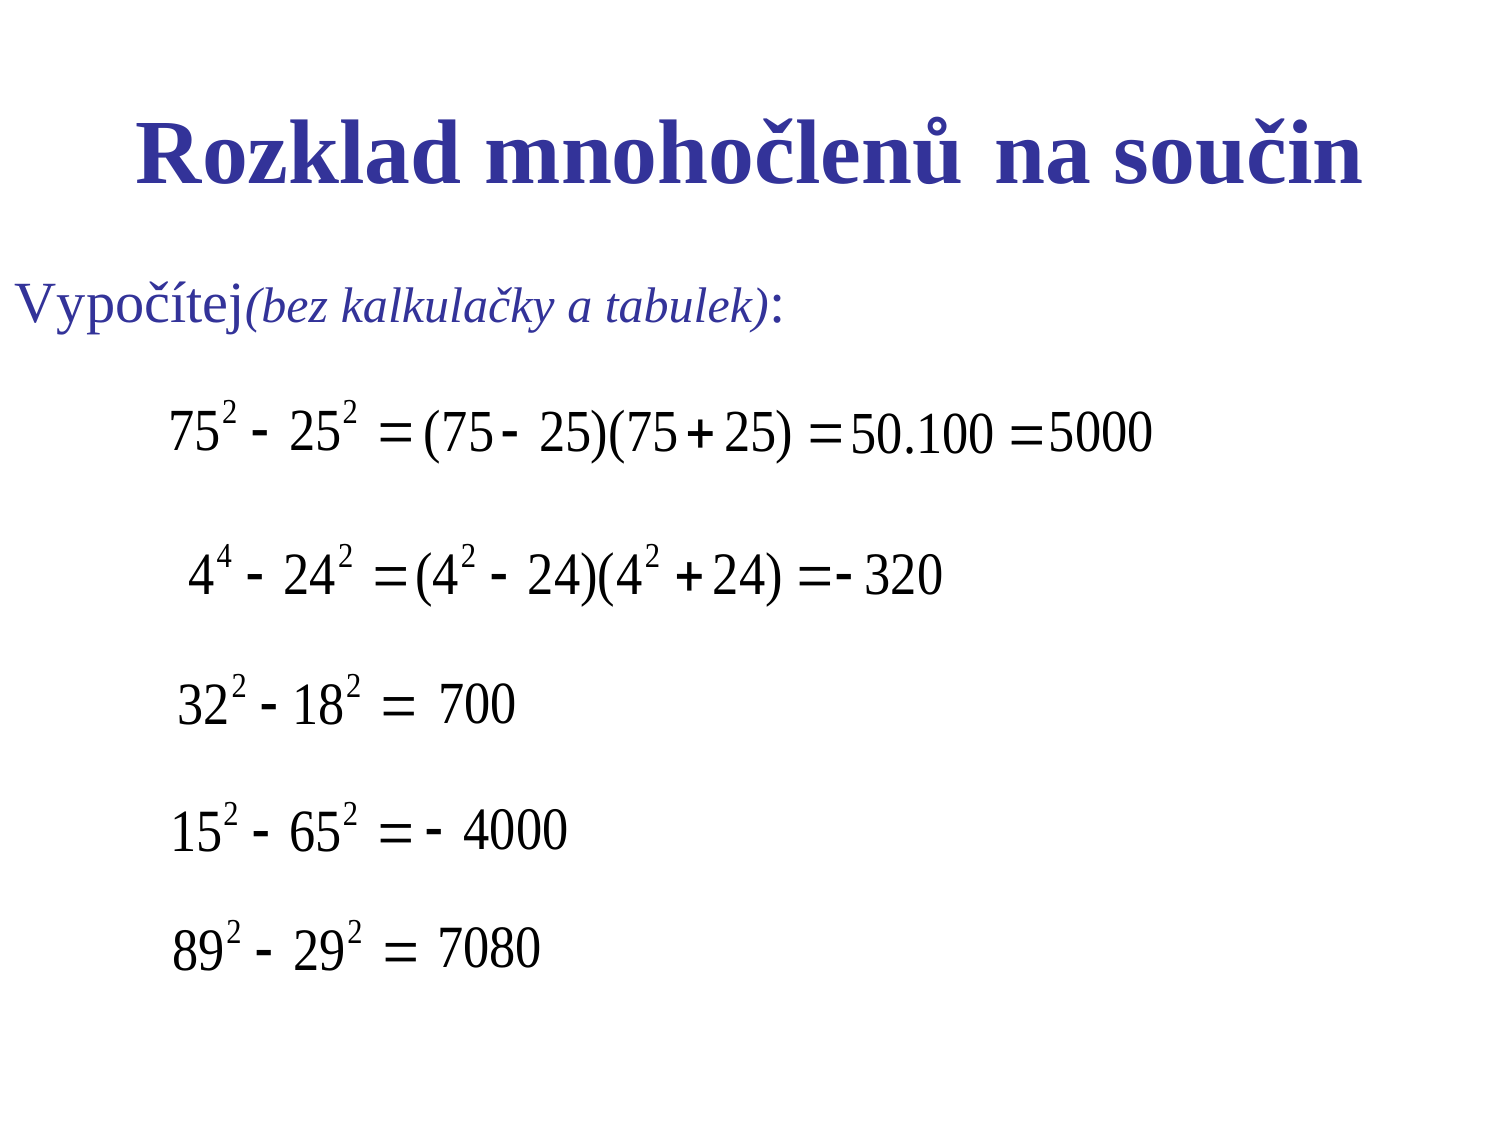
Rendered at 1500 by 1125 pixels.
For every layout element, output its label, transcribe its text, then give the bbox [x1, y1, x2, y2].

chart [430, 668, 528, 739]
chart [416, 397, 1188, 477]
chart [429, 912, 579, 983]
text_box Vypočítej(bez kalkulačky a tabulek): [0, 256, 1046, 343]
chart [417, 794, 602, 865]
chart [167, 786, 412, 867]
chart [180, 529, 951, 620]
chart [171, 659, 415, 740]
chart [161, 385, 415, 466]
chart [166, 904, 420, 986]
text_box Rozklad mnohočlenů na součin [75, 45, 1426, 233]
